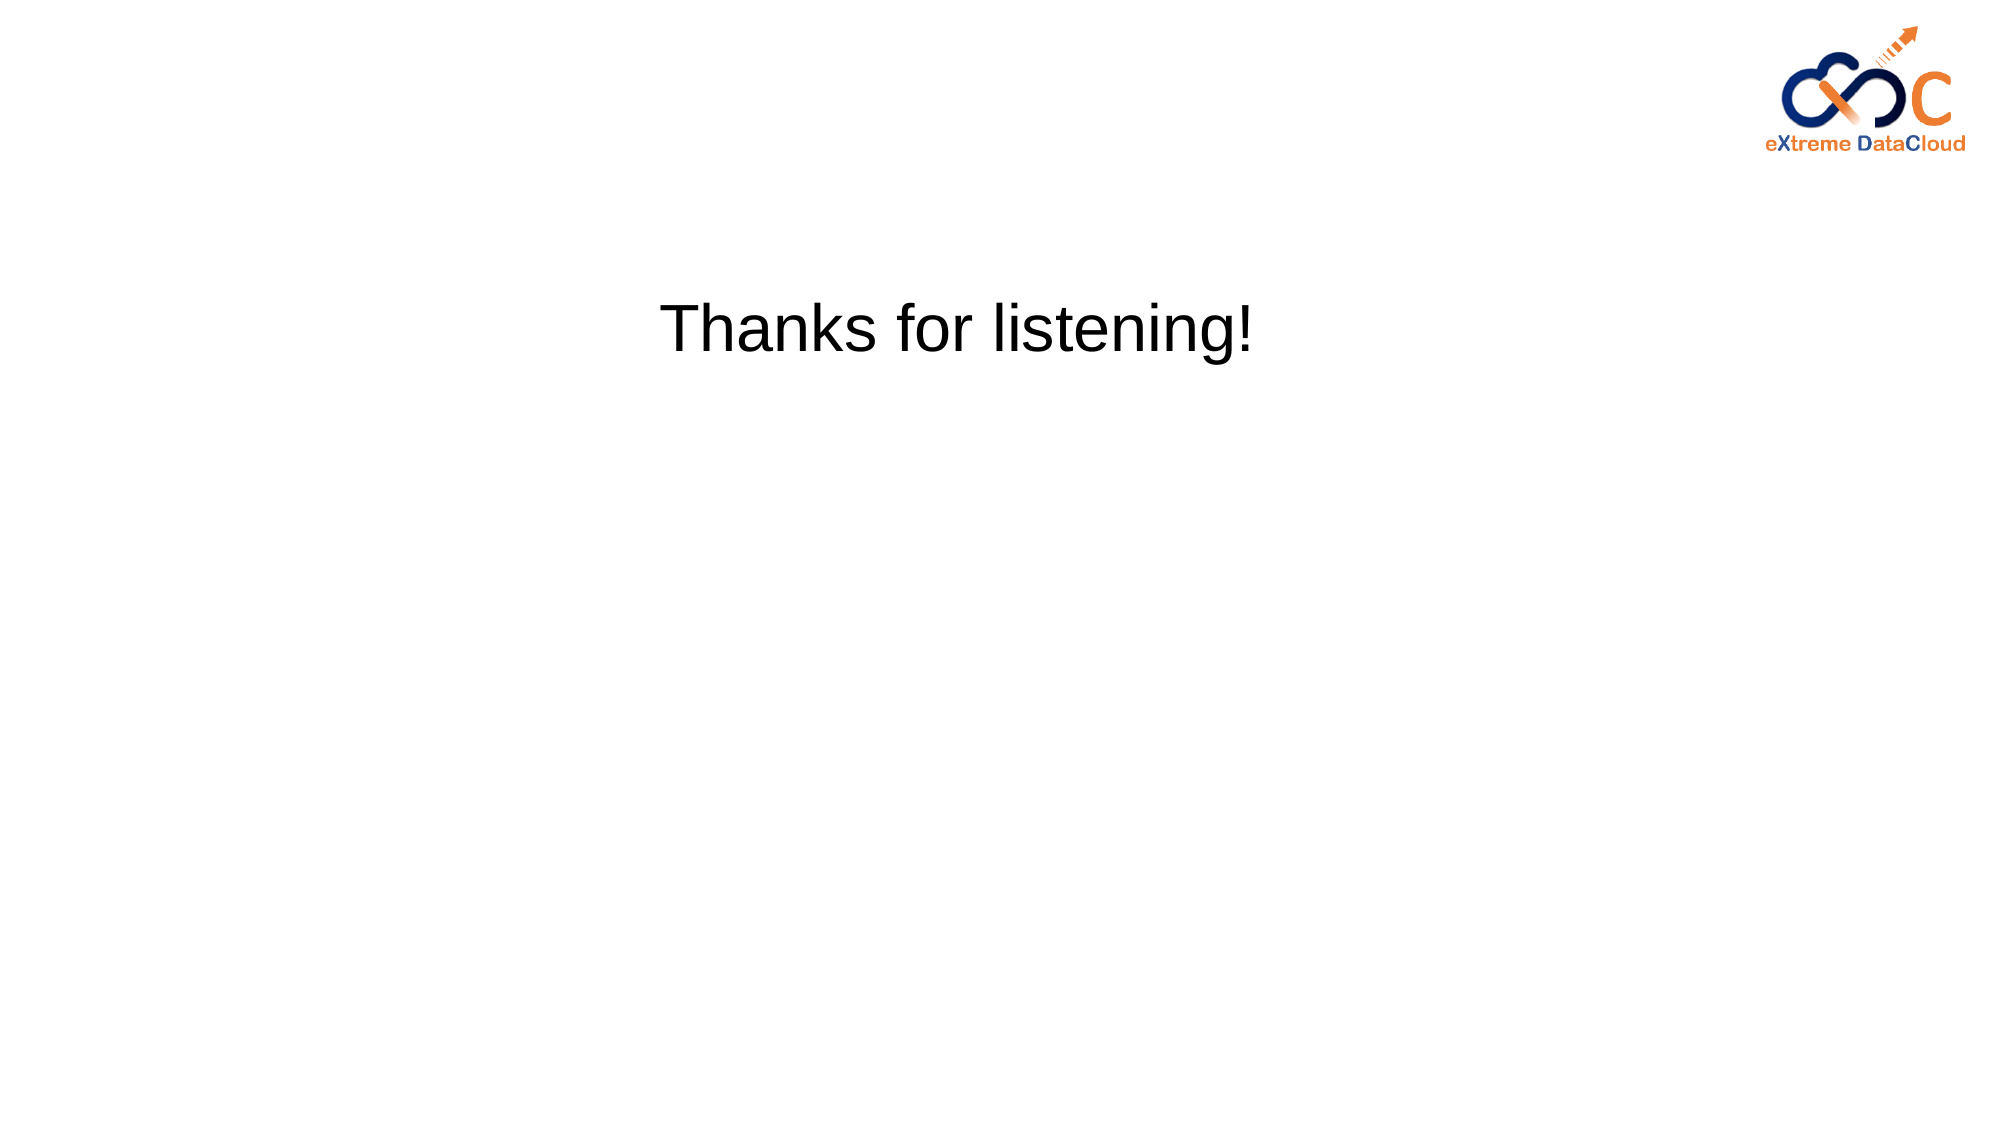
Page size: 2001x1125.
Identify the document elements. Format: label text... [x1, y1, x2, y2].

picture [1777, 18, 1985, 170]
subtitle Thanks for listening! [137, 18, 1777, 639]
